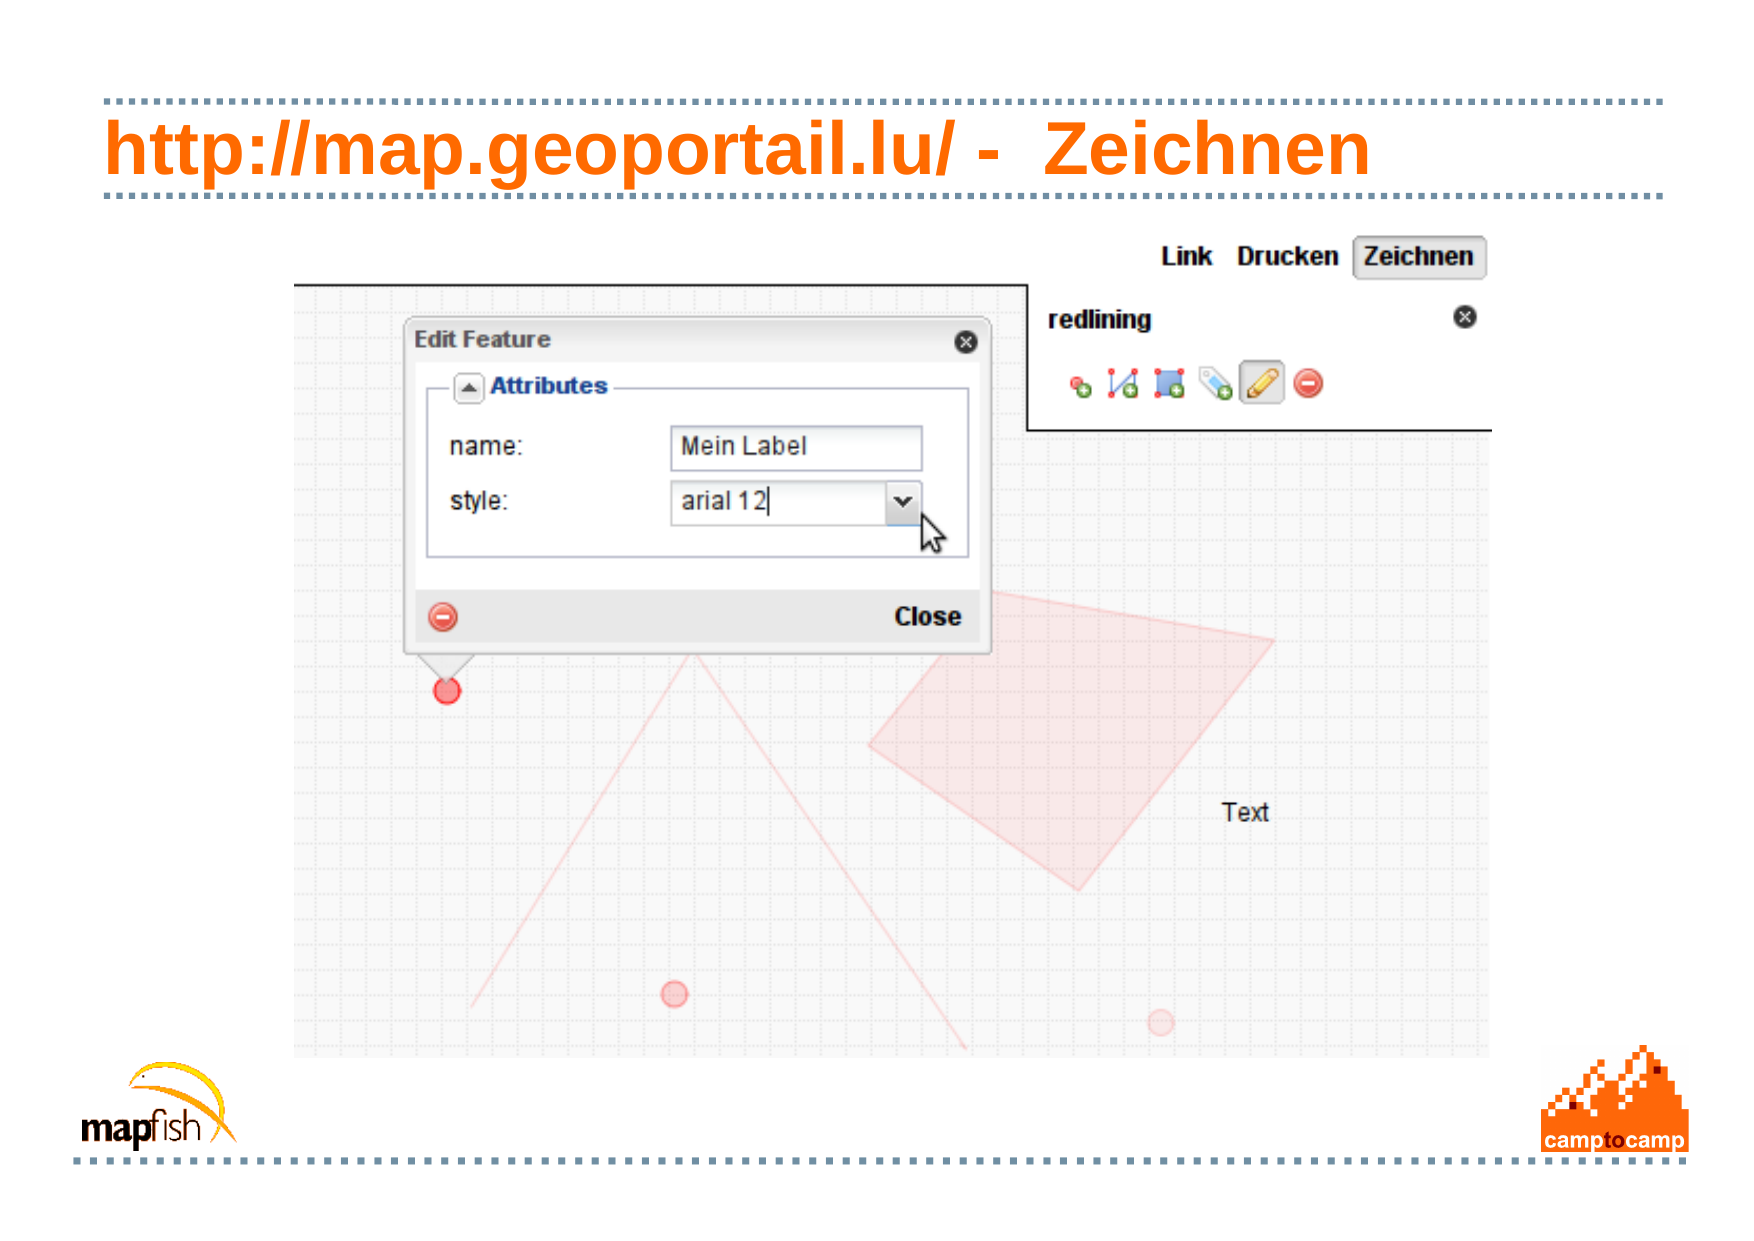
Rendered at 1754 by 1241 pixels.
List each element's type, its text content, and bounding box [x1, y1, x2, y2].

title http://map.geoportail.lu/ - Zeichnen [103, 104, 1660, 193]
picture [1541, 1045, 1689, 1152]
picture [294, 232, 1492, 1058]
picture [82, 1062, 237, 1151]
